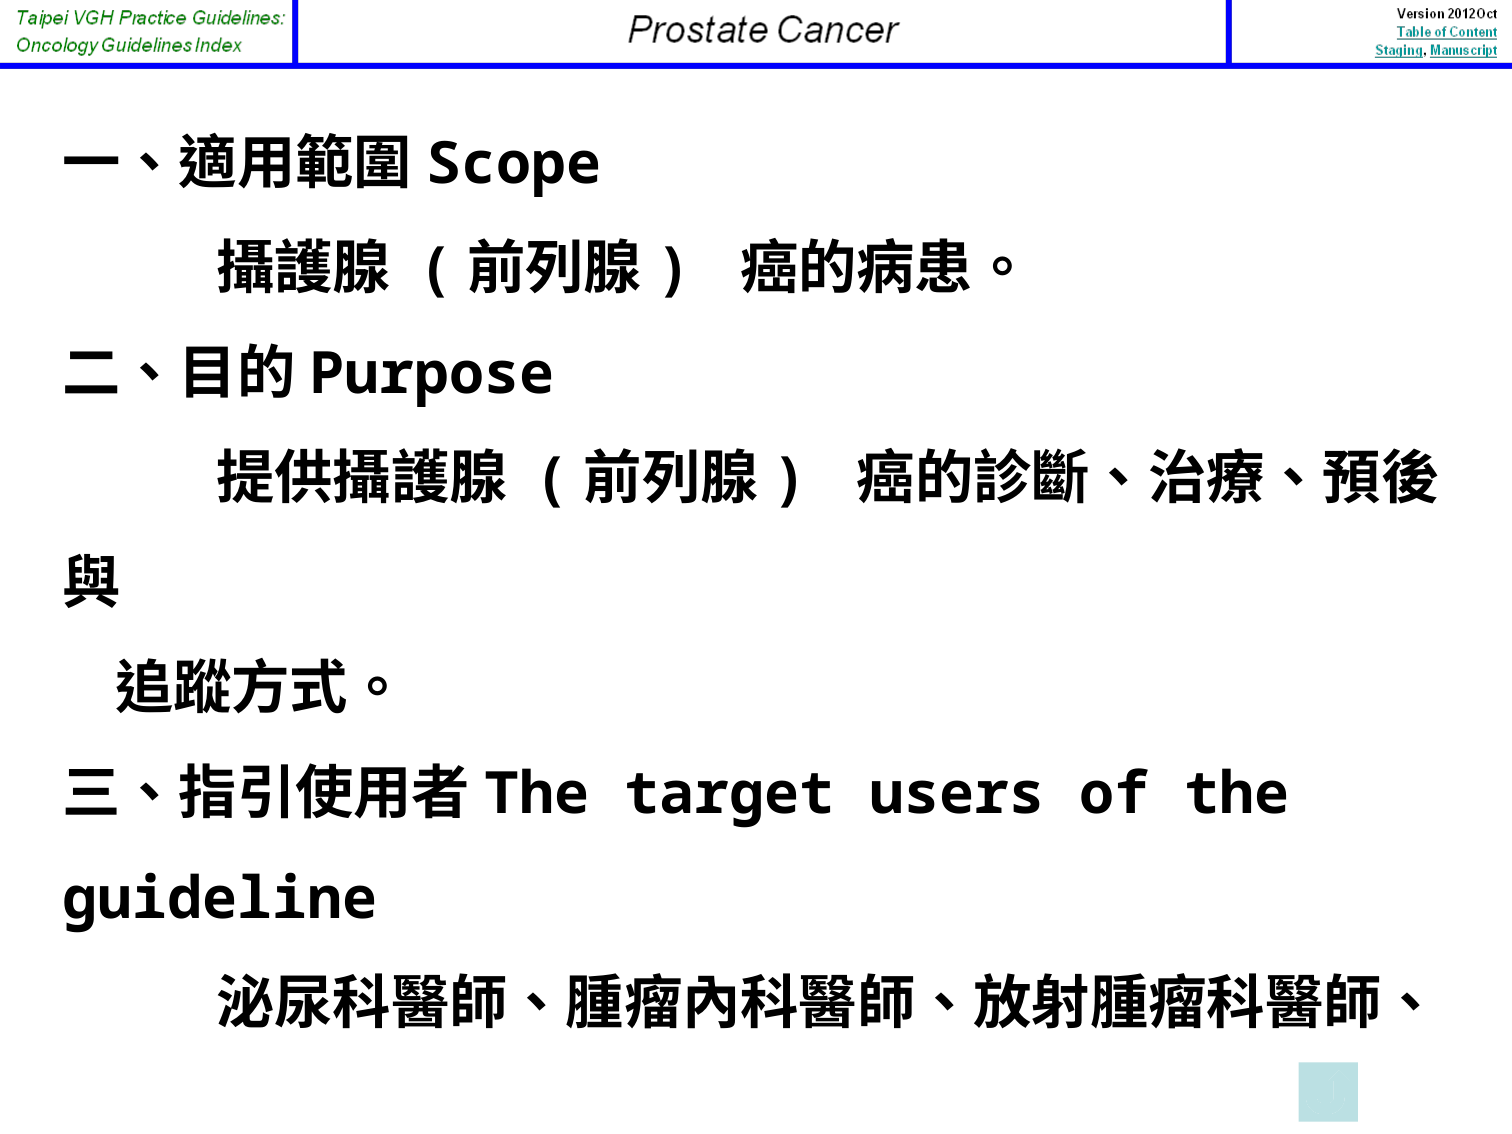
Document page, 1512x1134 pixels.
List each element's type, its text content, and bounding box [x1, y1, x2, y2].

title 一、適用範圍Scope 攝護腺 (前列腺) 癌的病患。 二、目的Purpose 提供攝護腺 (前列腺) 癌的診斷、治療、預後與 追蹤方式。 三、指引使用者The target users of the guideline 泌尿科醫師、腫瘤內科醫師、放射腫瘤科醫師、 放射科醫師、病理科醫師、一般科醫師、護理人 員、放射治療師等。 [47, 82, 1477, 1063]
